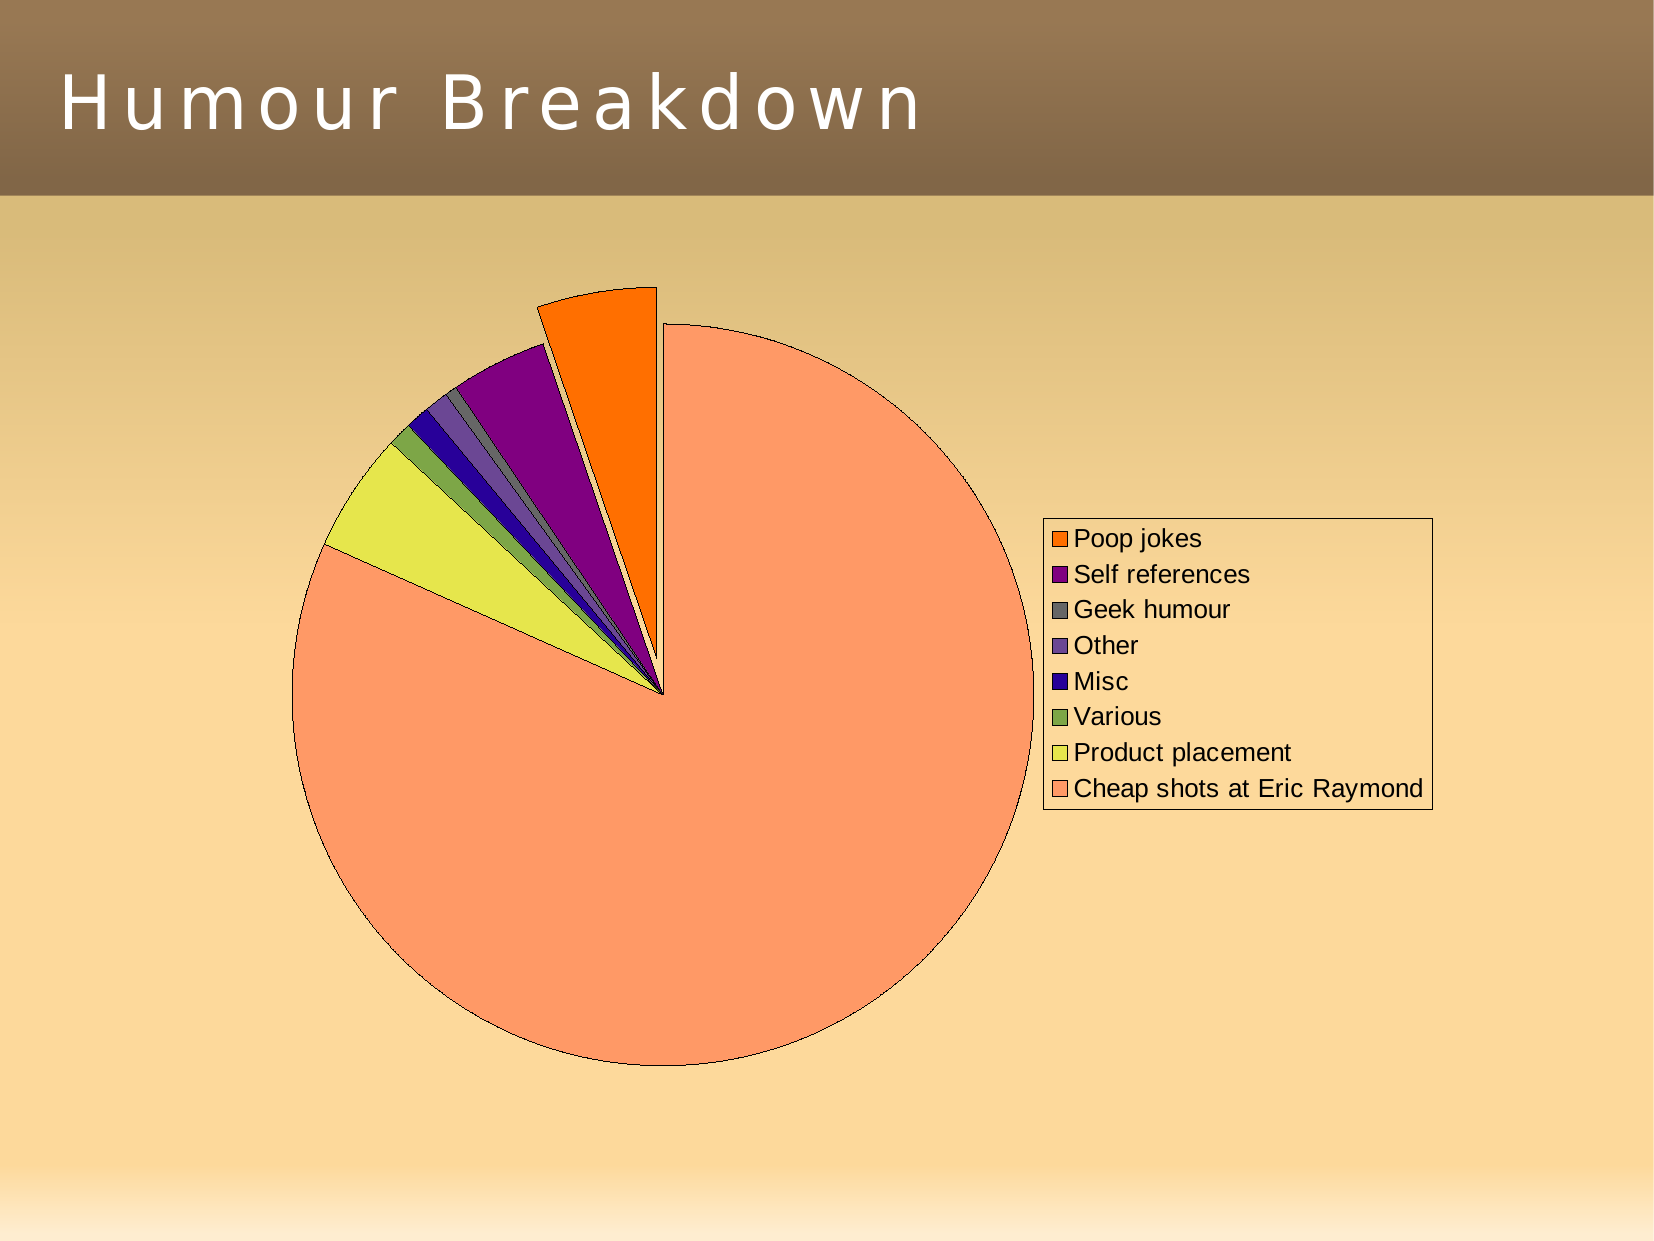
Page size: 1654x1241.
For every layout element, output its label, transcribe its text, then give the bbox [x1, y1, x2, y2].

title Humour Breakdown [59, 29, 1595, 178]
chart [219, 254, 1435, 1121]
picture [0, 0, 1654, 1241]
